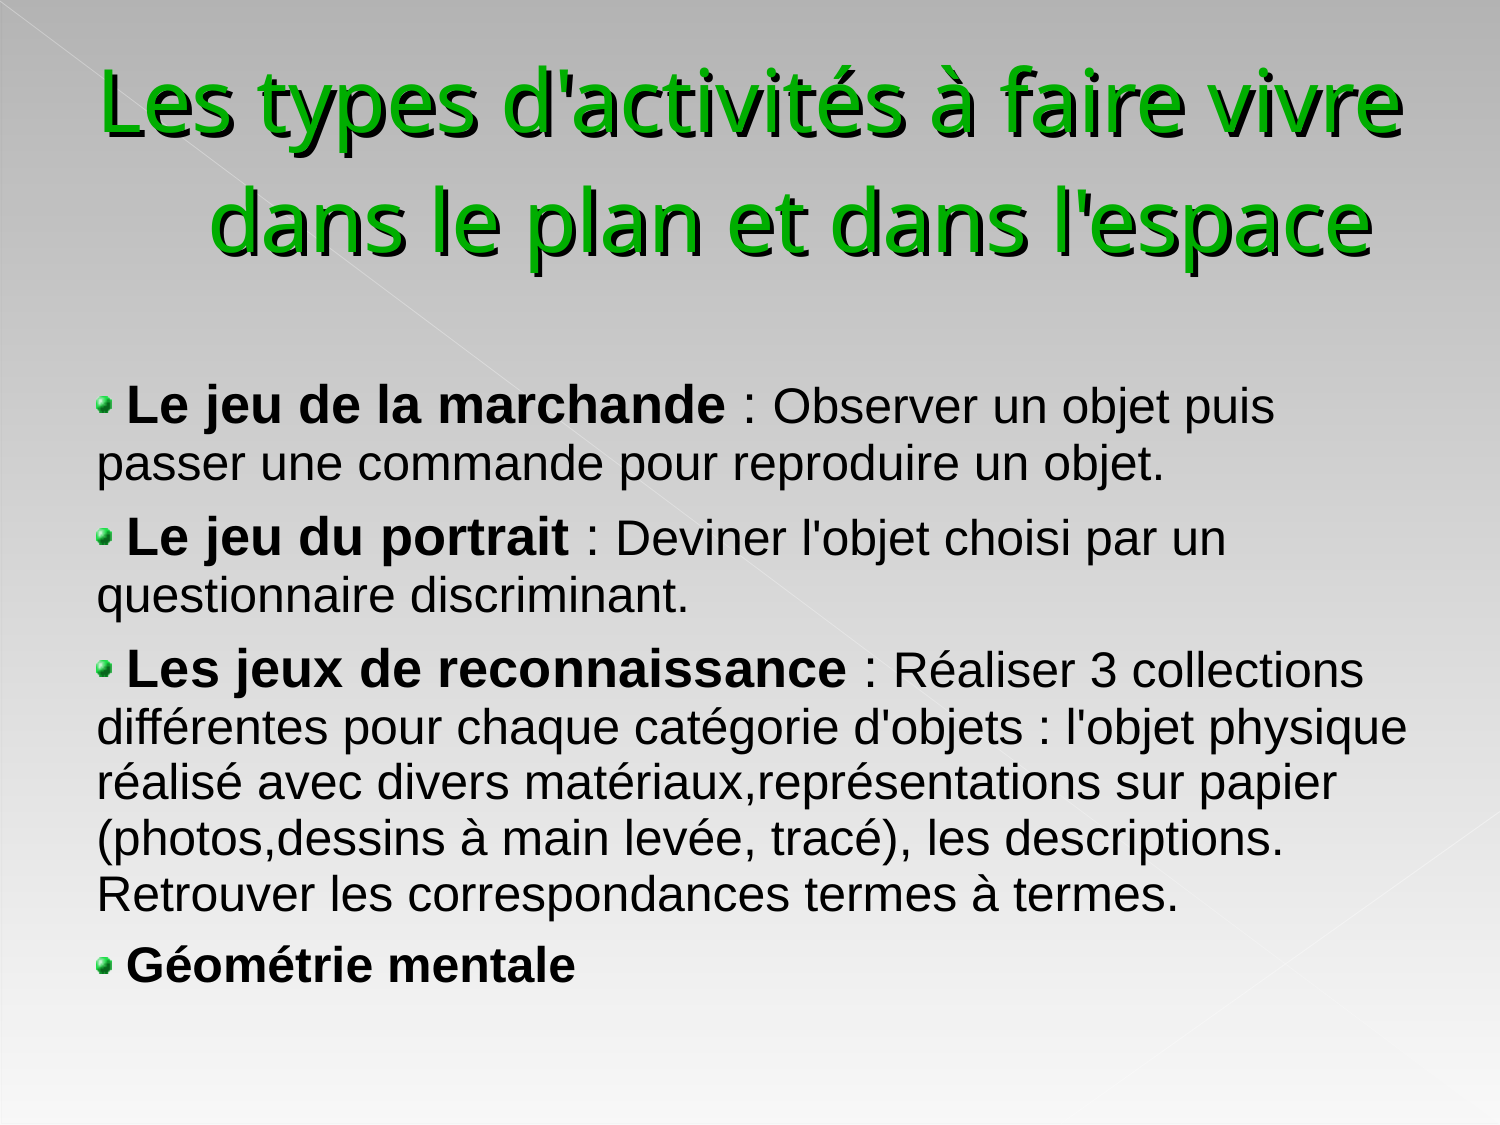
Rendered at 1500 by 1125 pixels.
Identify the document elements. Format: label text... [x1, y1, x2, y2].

title Les types d'activités à faire vivre dans le plan et dans l'espace [75, 51, 1426, 267]
subtitle Le jeu de la marchande : Observer un objet puis passer une commande pour reproduire un objet. Le jeu du portrait : Deviner l'objet choisi par un questionnaire discriminant. Les jeux de reconnaissance : Réaliser 3 collections différentes pour chaque catégorie d'objets : l'objet physique réalisé avec divers matériaux,représentations sur papier (photos,dessins à main levée, tracé), les descriptions. Retrouver les correspondances termes à termes. Géométrie mentale [75, 316, 1426, 1052]
